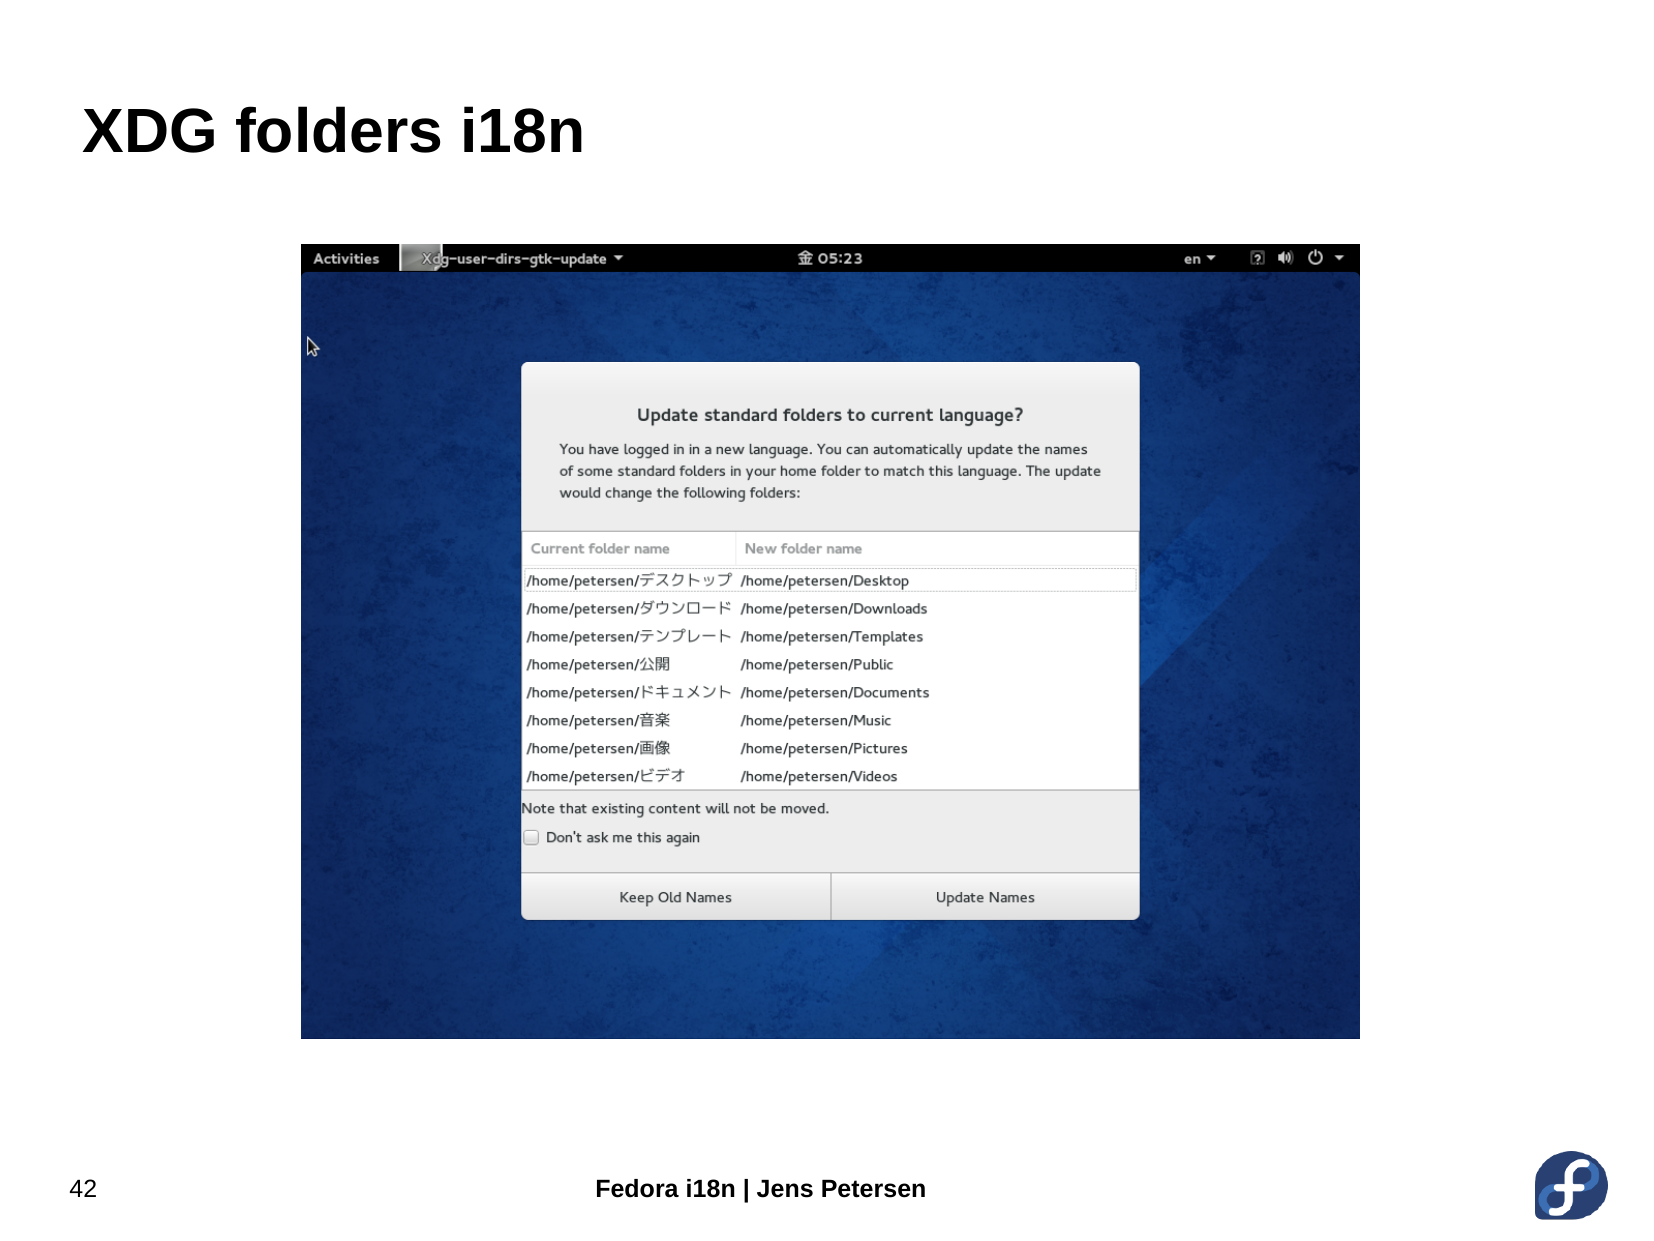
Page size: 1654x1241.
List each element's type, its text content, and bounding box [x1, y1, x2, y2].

picture [301, 244, 1360, 1039]
picture [1529, 1146, 1613, 1224]
title XDG folders i18n [82, 37, 1571, 226]
